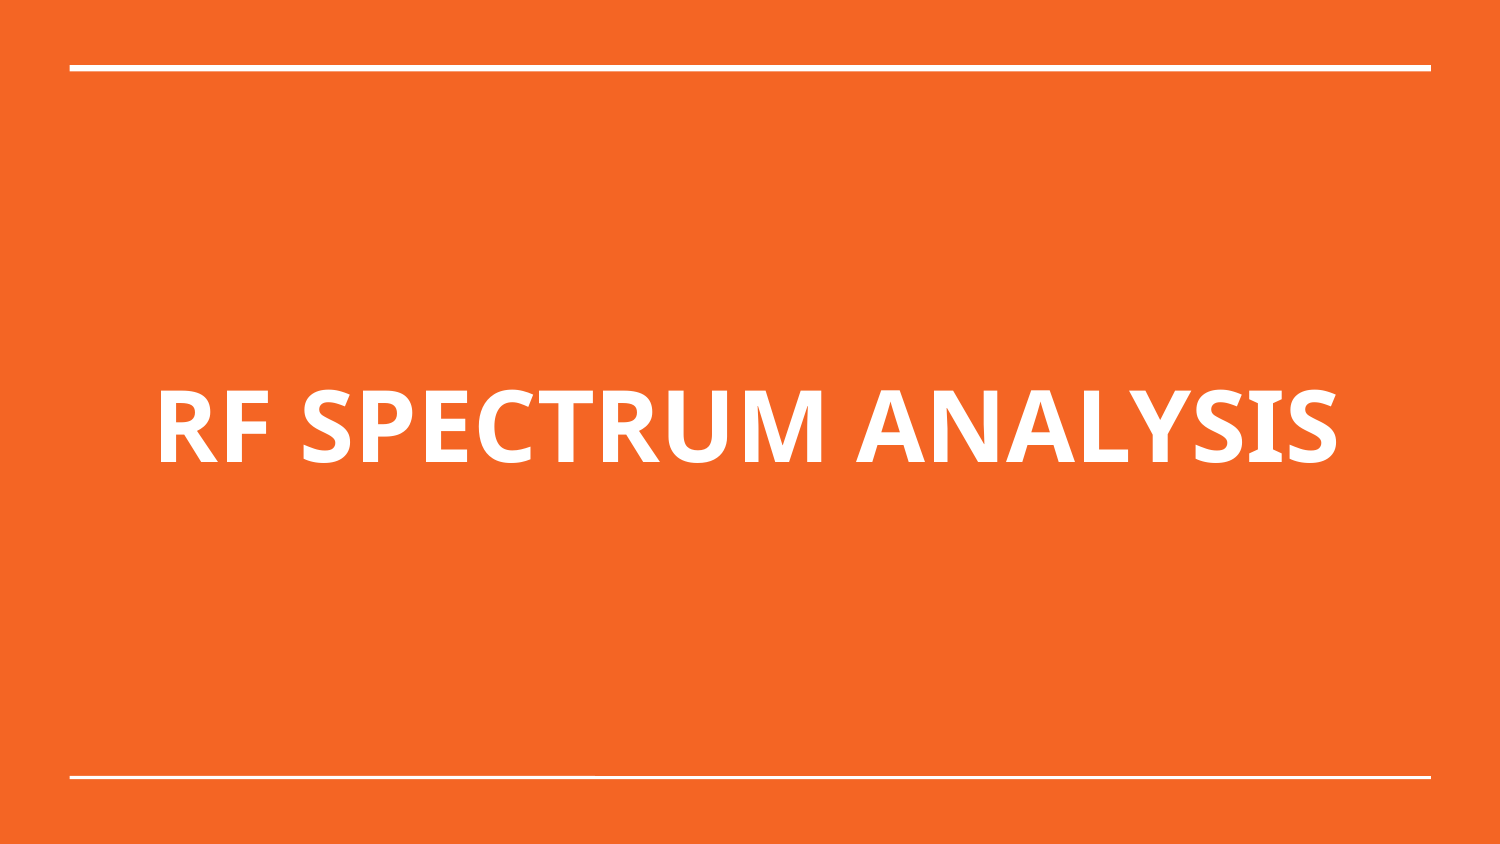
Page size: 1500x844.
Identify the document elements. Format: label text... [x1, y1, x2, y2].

title RF SPECTRUM ANALYSIS [66, 296, 1428, 550]
